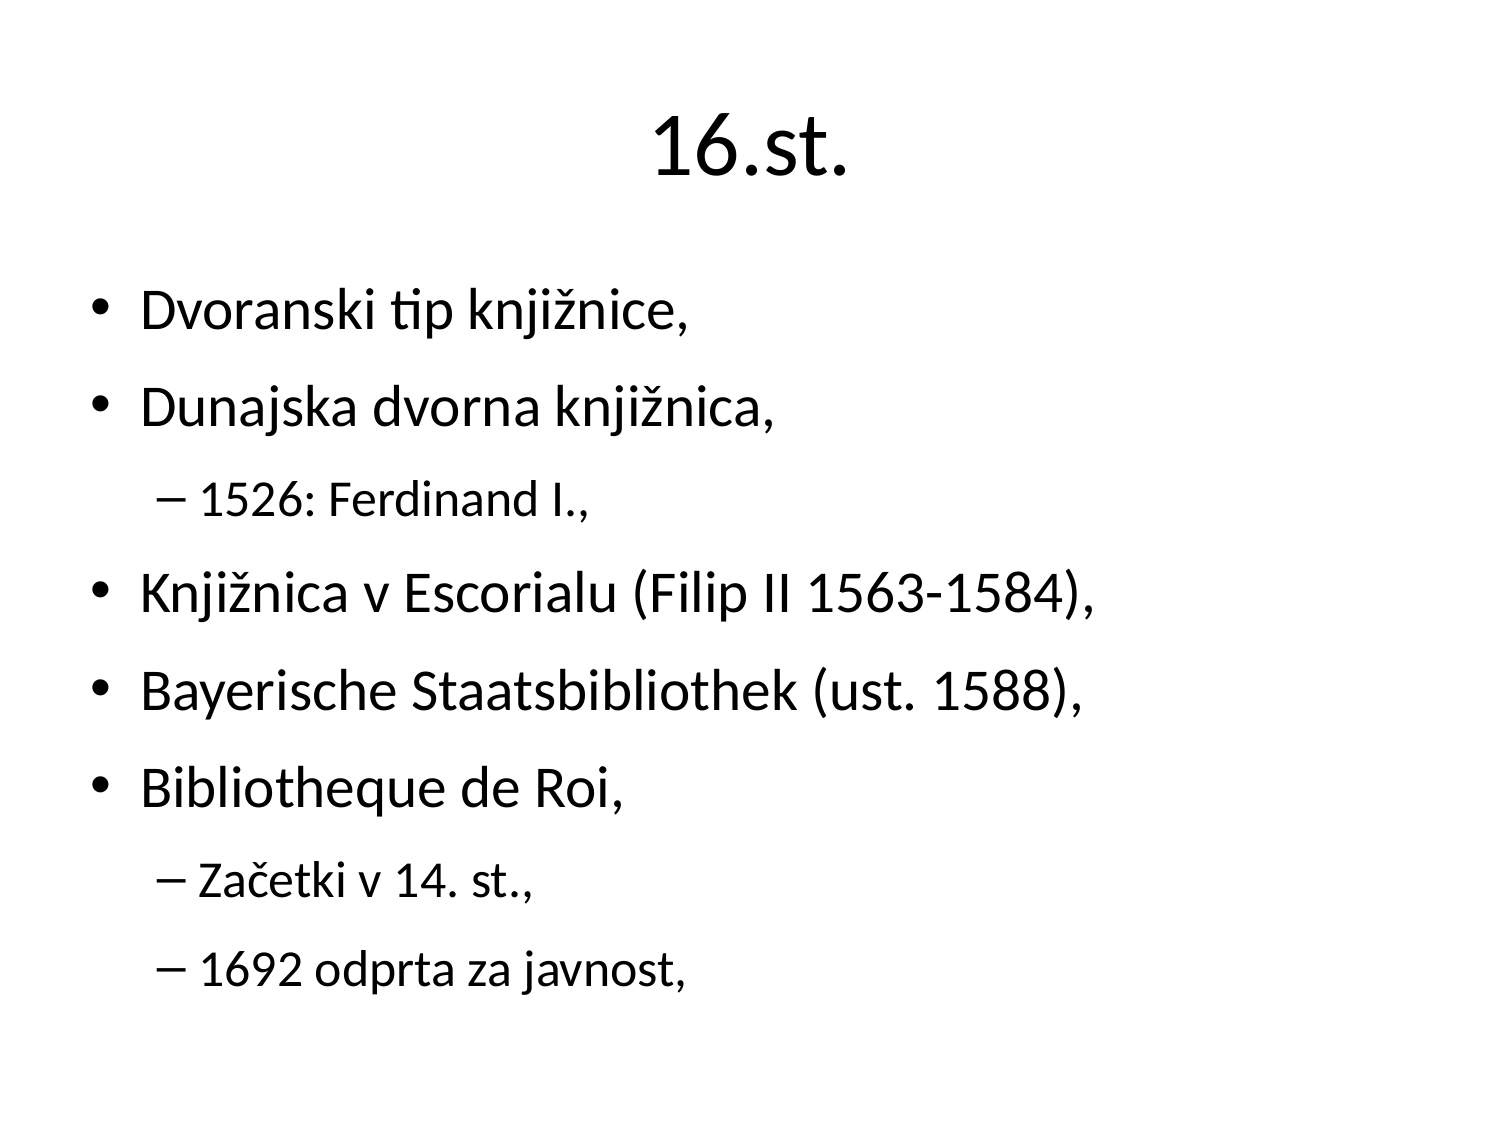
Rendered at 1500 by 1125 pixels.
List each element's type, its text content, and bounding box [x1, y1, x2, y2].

title 16.st. [75, 45, 1425, 233]
list Dvoranski tip knjižnice, Dunajska dvorna knjižnica, 1526: Ferdinand I., Knjižnica v Escorialu (Filip II 1563-1584), Bayerische Staatsbibliothek (ust. 1588), Bibliotheque de Roi, Začetki v 14. st., 1692 odprta za javnost, [75, 262, 1425, 1005]
